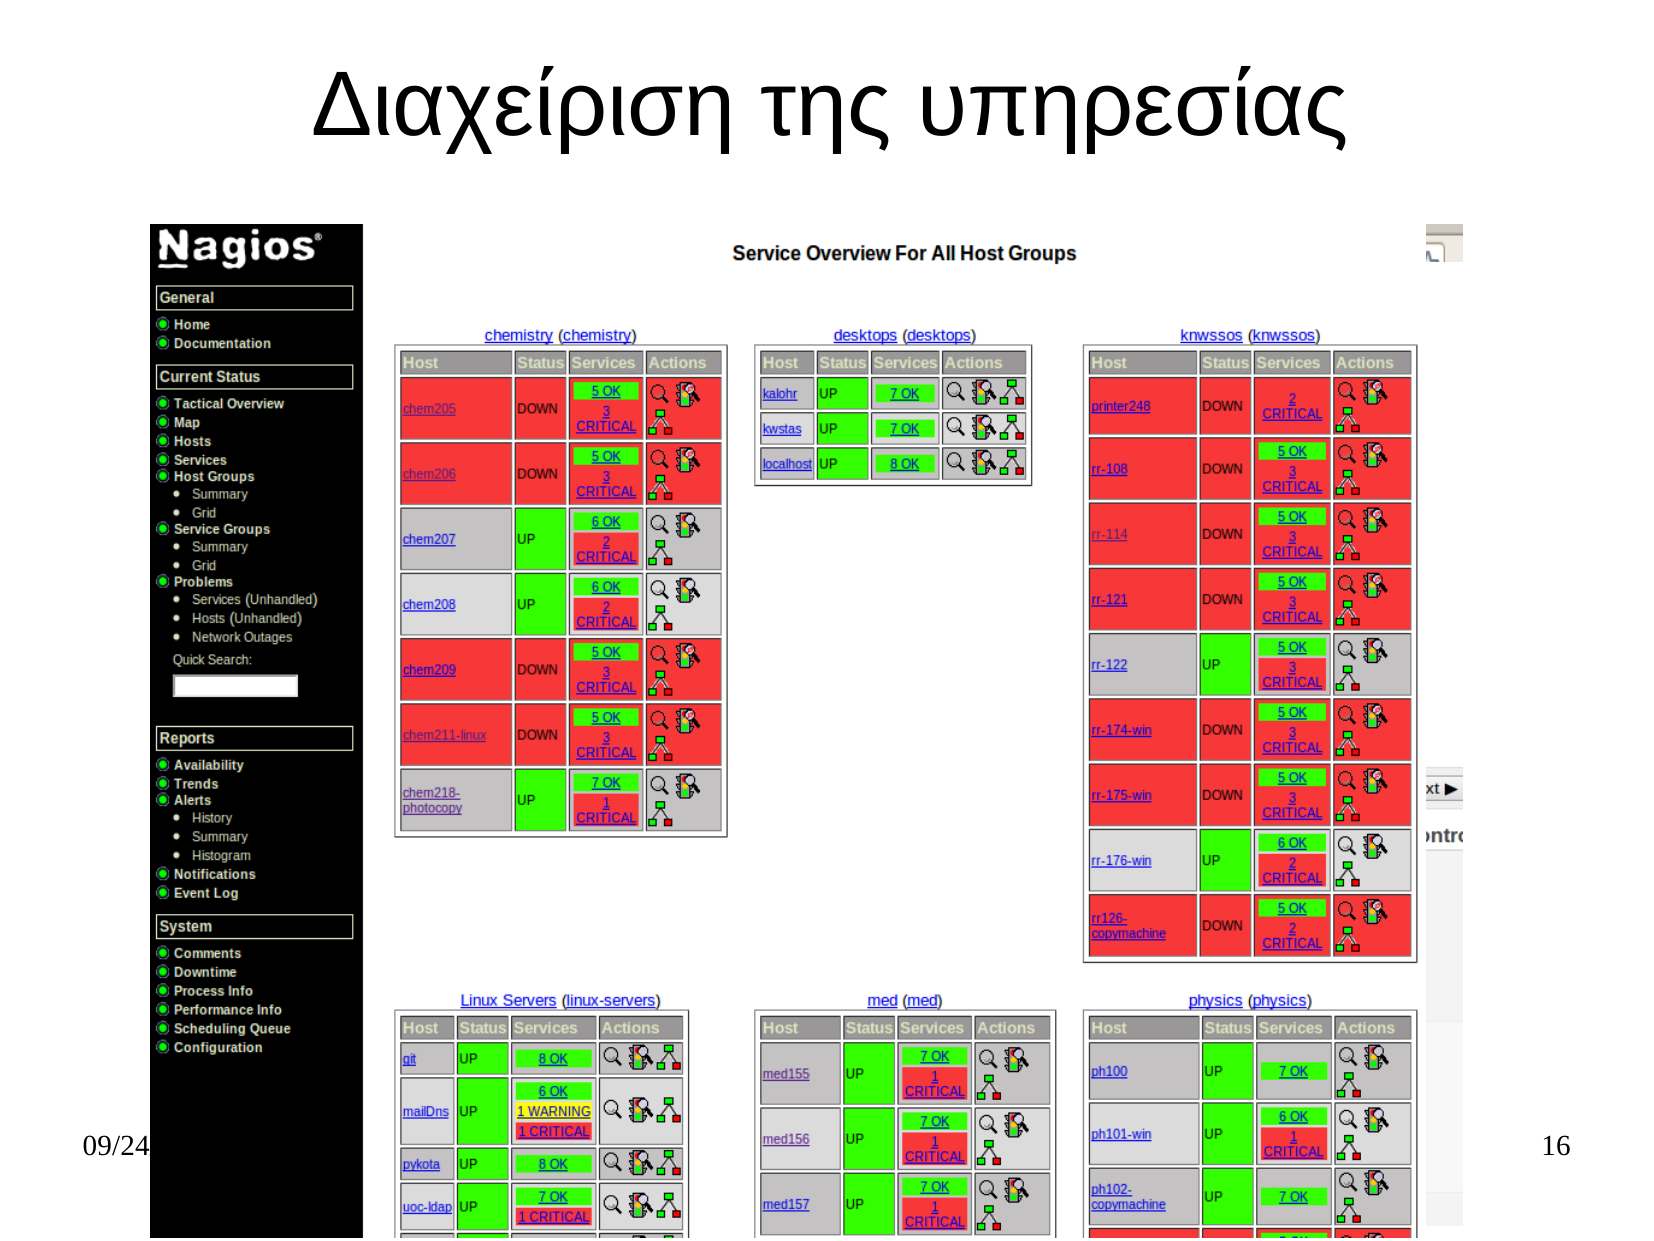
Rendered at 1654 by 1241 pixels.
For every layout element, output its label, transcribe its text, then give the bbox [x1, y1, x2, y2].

title Διαχείριση της υπηρεσίας [86, 0, 1576, 208]
picture [150, 224, 1463, 1241]
